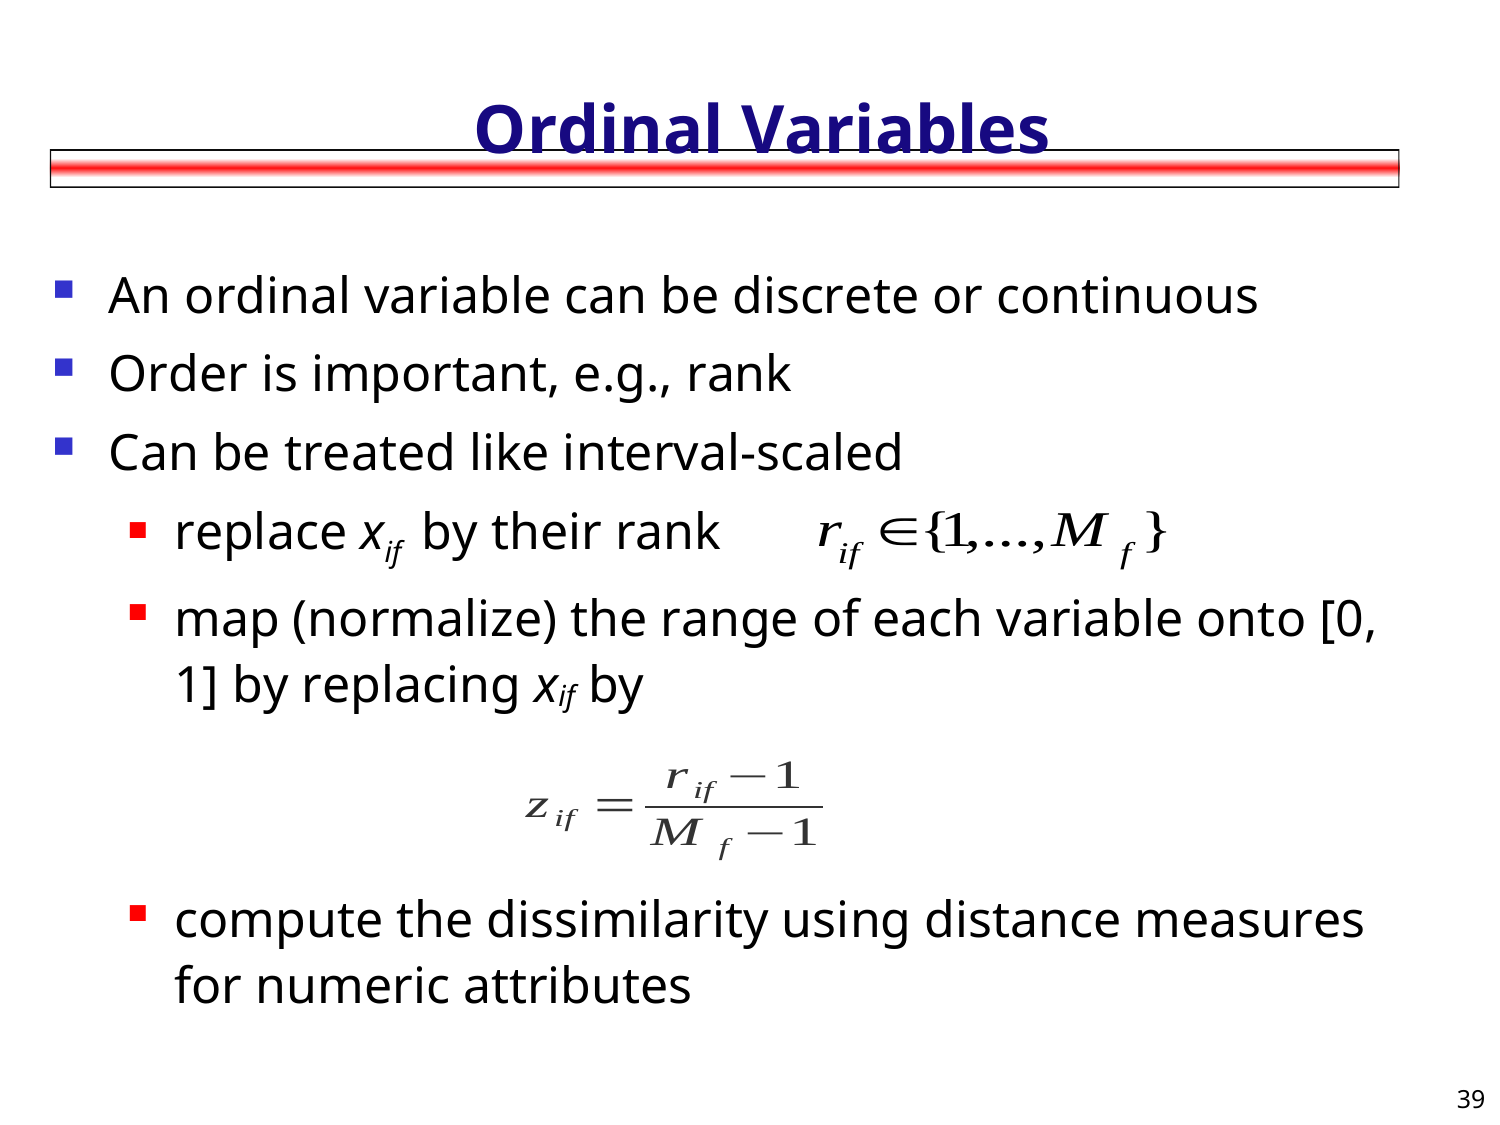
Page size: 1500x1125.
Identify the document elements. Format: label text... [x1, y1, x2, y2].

title Ordinal Variables [224, 74, 1300, 179]
list An ordinal variable can be discrete or continuous Order is important, e.g., rank Can be treated like interval-scaled replace xif by their rank map (normalize) the range of each variable onto [0, 1] by replacing xif by compute the dissimilarity using distance measures for numeric attributes [37, 249, 1425, 1040]
chart [810, 504, 1174, 577]
chart [511, 752, 841, 861]
text_box <number> [1187, 1062, 1500, 1125]
